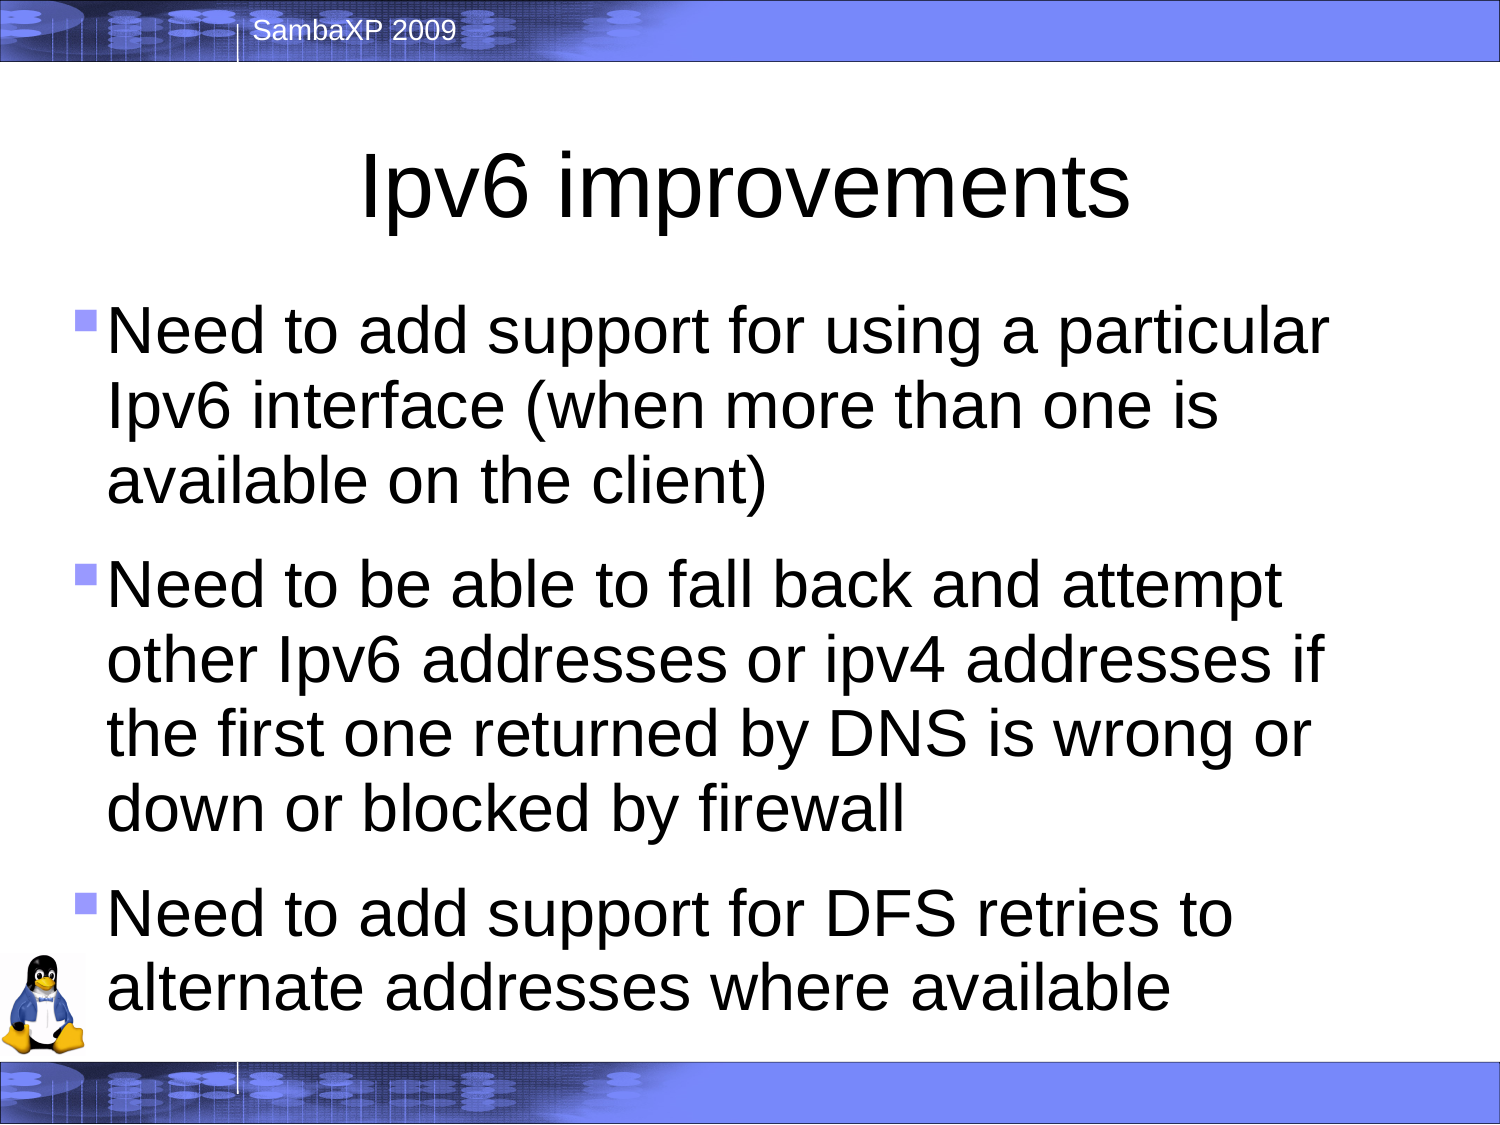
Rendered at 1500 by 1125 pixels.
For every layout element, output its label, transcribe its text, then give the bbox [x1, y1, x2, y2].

picture [1, 1063, 1499, 1123]
picture [1, 1, 1499, 61]
title Ipv6 improvements [69, 134, 1422, 237]
list Need to add support for using a particular Ipv6 interface (when more than one is available on the client) Need to be able to fall back and attempt other Ipv6 addresses or ipv4 addresses if the first one returned by DNS is wrong or down or blocked by firewall Need to add support for DFS retries to alternate addresses where available [69, 293, 1432, 1036]
